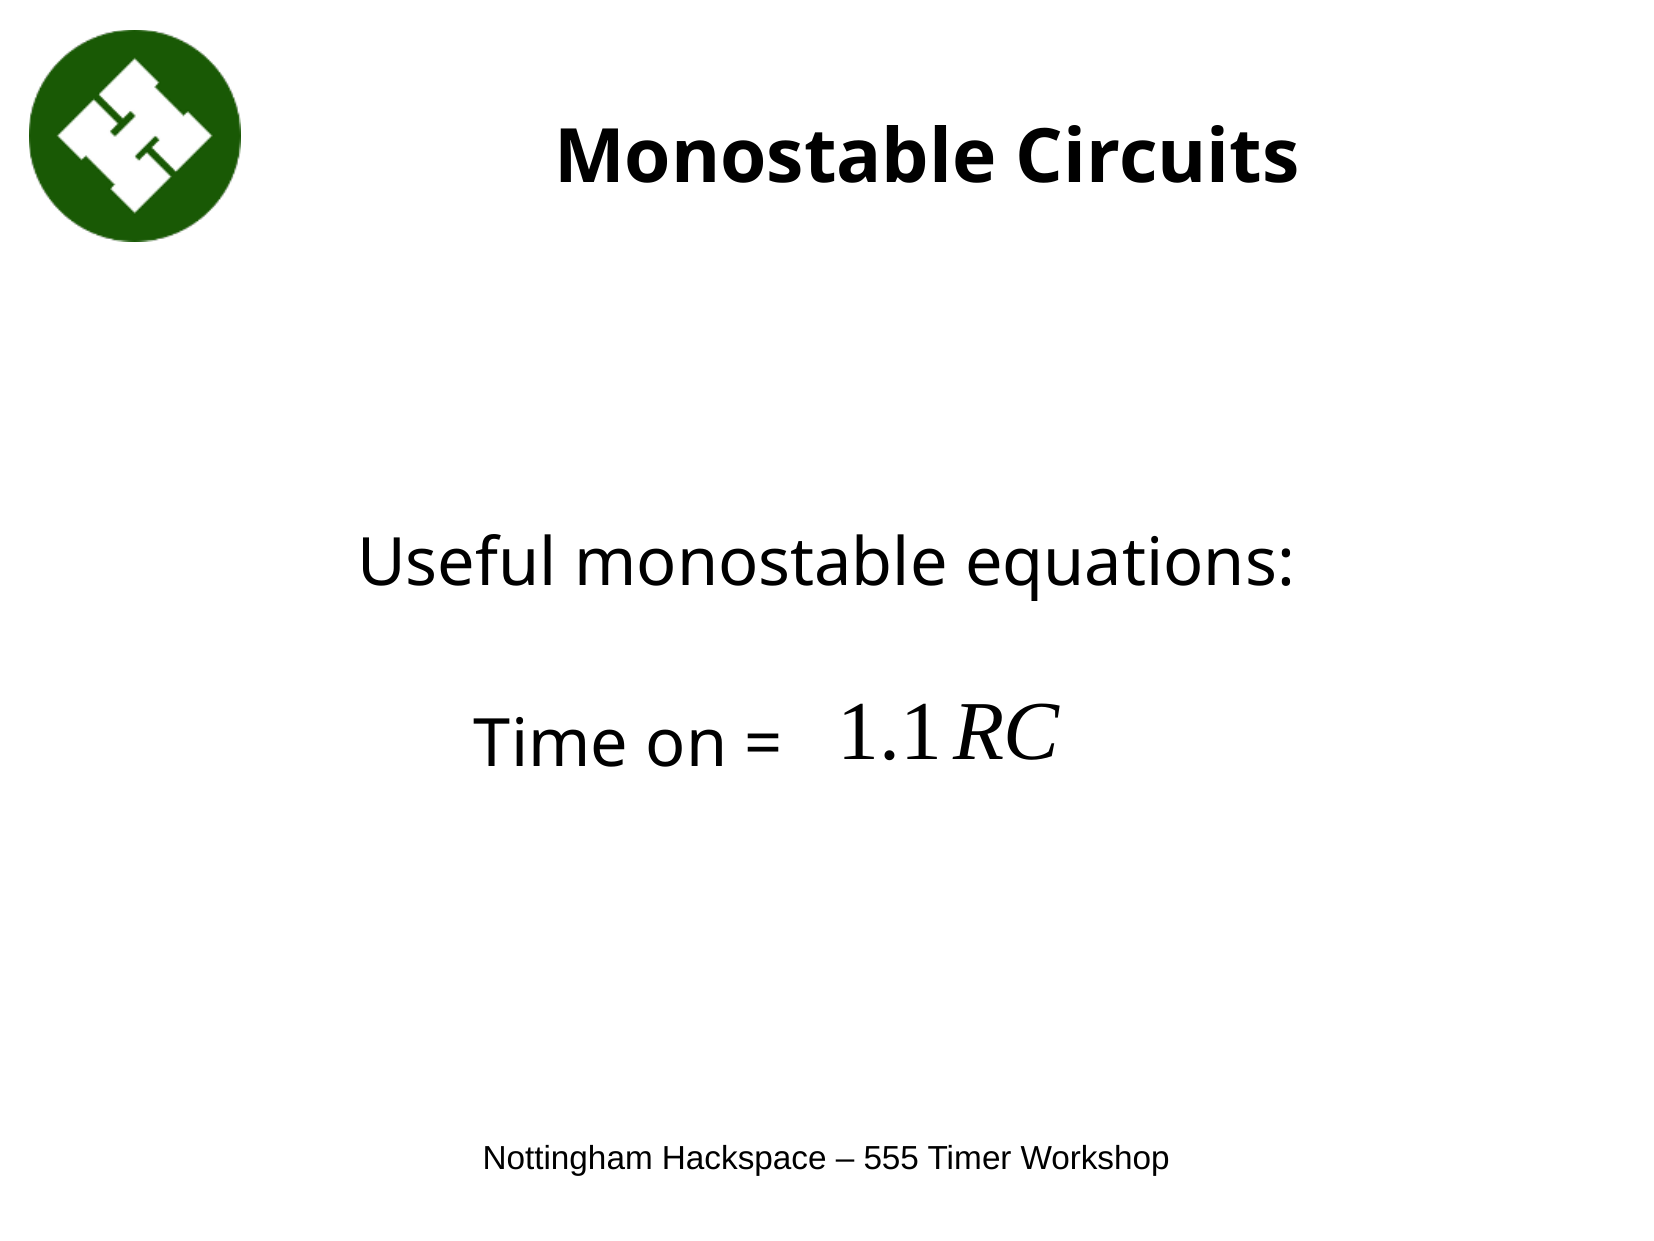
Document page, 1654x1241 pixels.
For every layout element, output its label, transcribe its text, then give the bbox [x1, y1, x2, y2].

picture [29, 30, 241, 242]
subtitle Useful monostable equations: Time on = [82, 290, 1571, 1010]
title Monostable Circuits [283, 49, 1571, 257]
chart [817, 686, 1087, 780]
